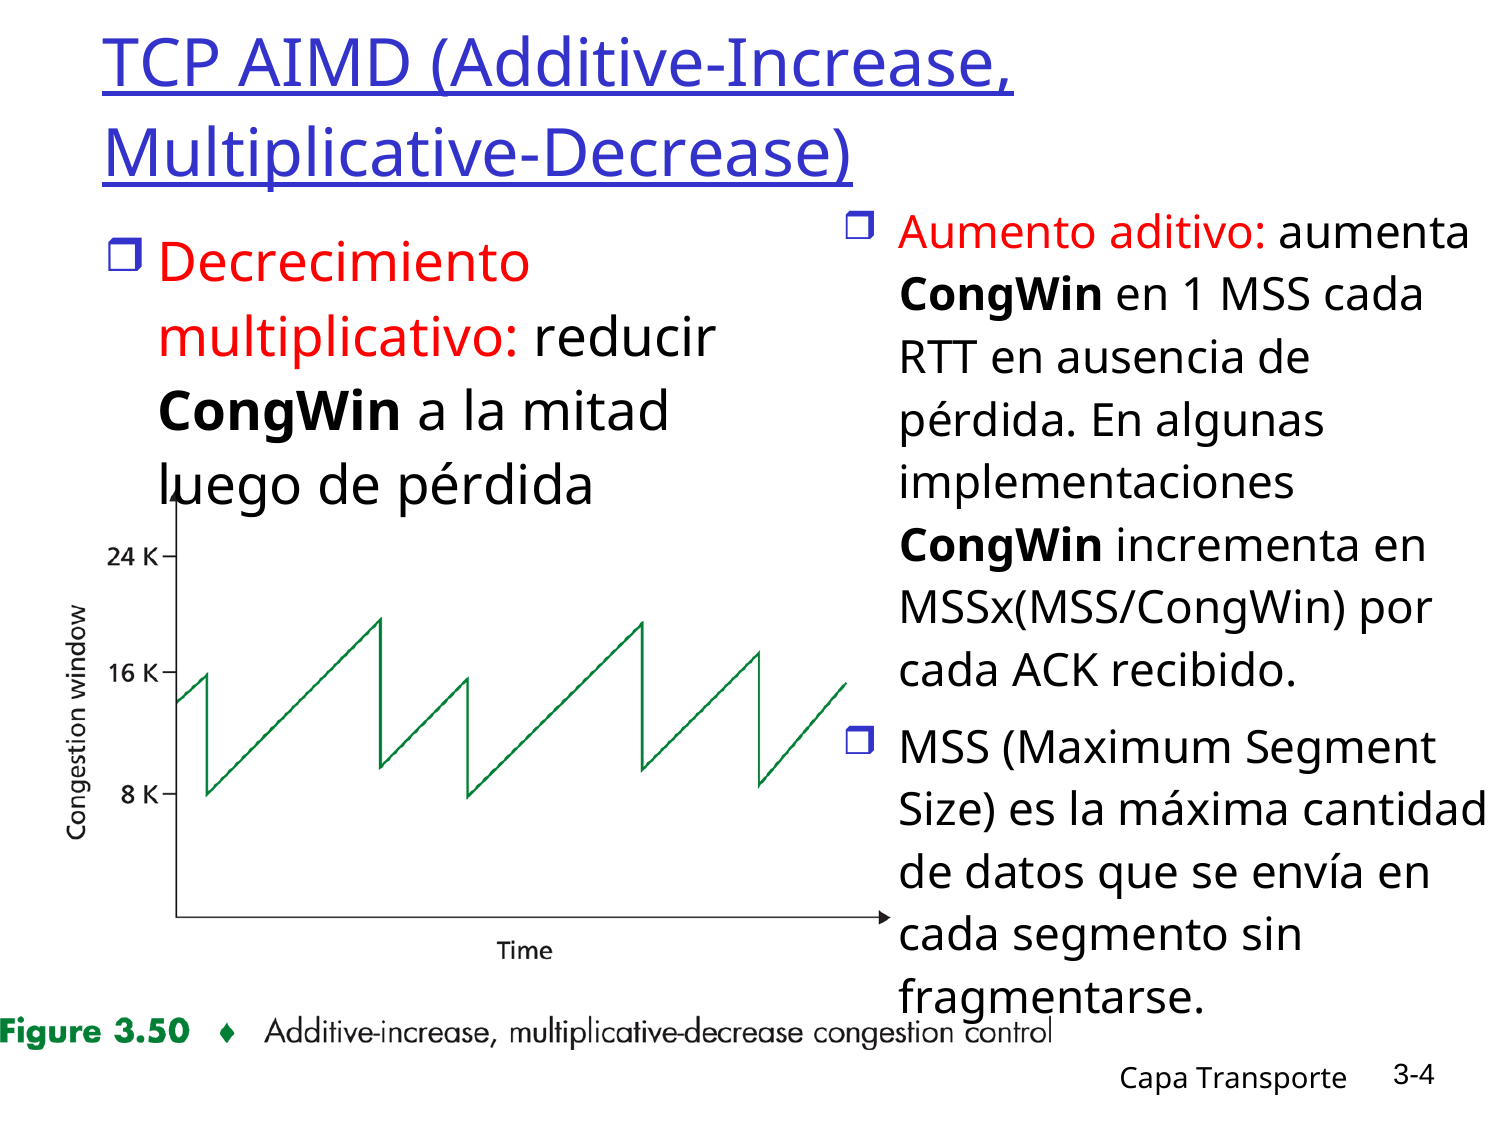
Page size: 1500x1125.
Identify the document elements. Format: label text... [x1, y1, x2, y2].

picture [0, 488, 842, 1051]
list Aumento aditivo: aumenta CongWin en 1 MSS cada RTT en ausencia de pérdida. En algunas implementaciones CongWin incrementa en MSSx(MSS/CongWin) por cada ACK recibido. MSS (Maximum Segment Size) es la máxima cantidad de datos que se envía en cada segmento sin fragmentarse. [842, 199, 1493, 1071]
title TCP AIMD (Additive-Increase, Multiplicative-Decrease) [87, 20, 1463, 192]
list Decrecimiento multiplicativo: reducir CongWin a la mitad luego de pérdida [104, 222, 782, 523]
